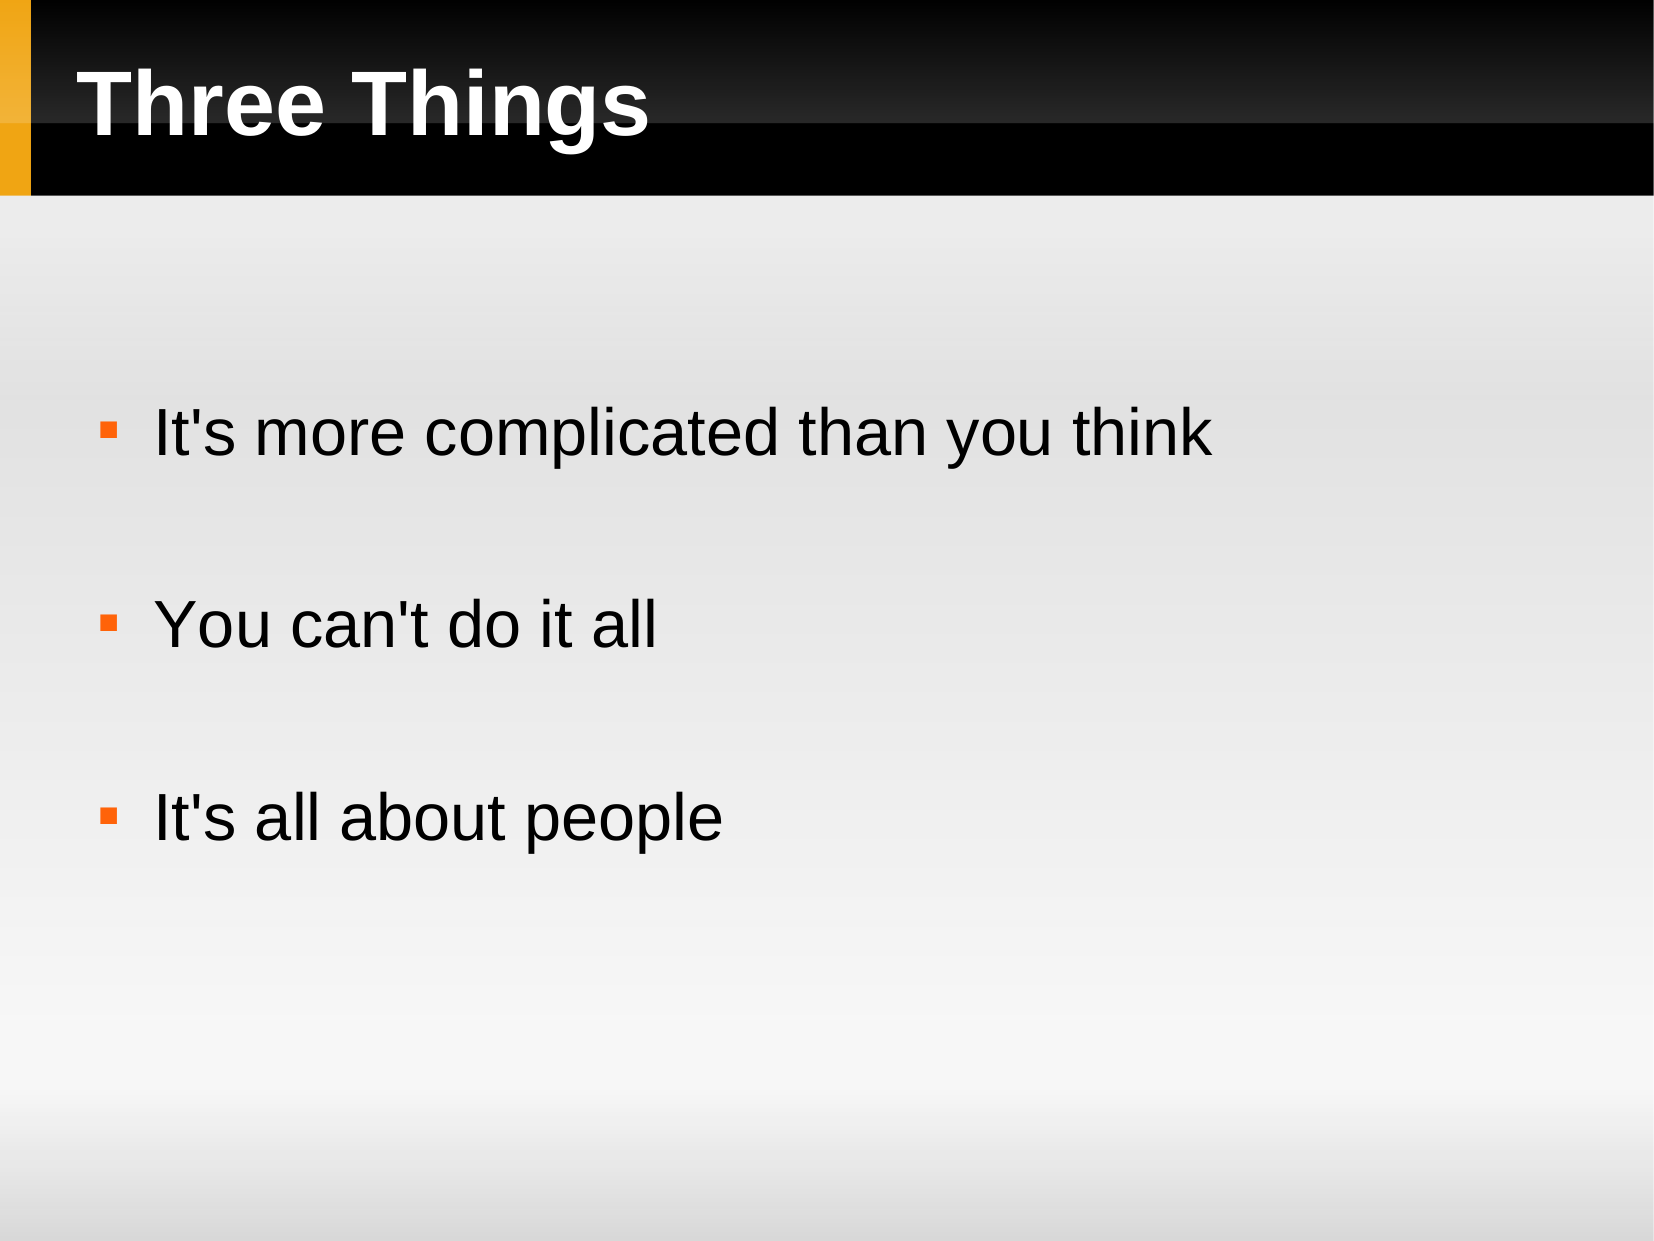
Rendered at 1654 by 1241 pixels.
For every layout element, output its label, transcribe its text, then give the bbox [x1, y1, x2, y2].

title Three Things [76, 0, 1565, 208]
list It's more complicated than you think You can't do it all It's all about people [82, 290, 1571, 1094]
picture [0, 0, 1654, 1241]
